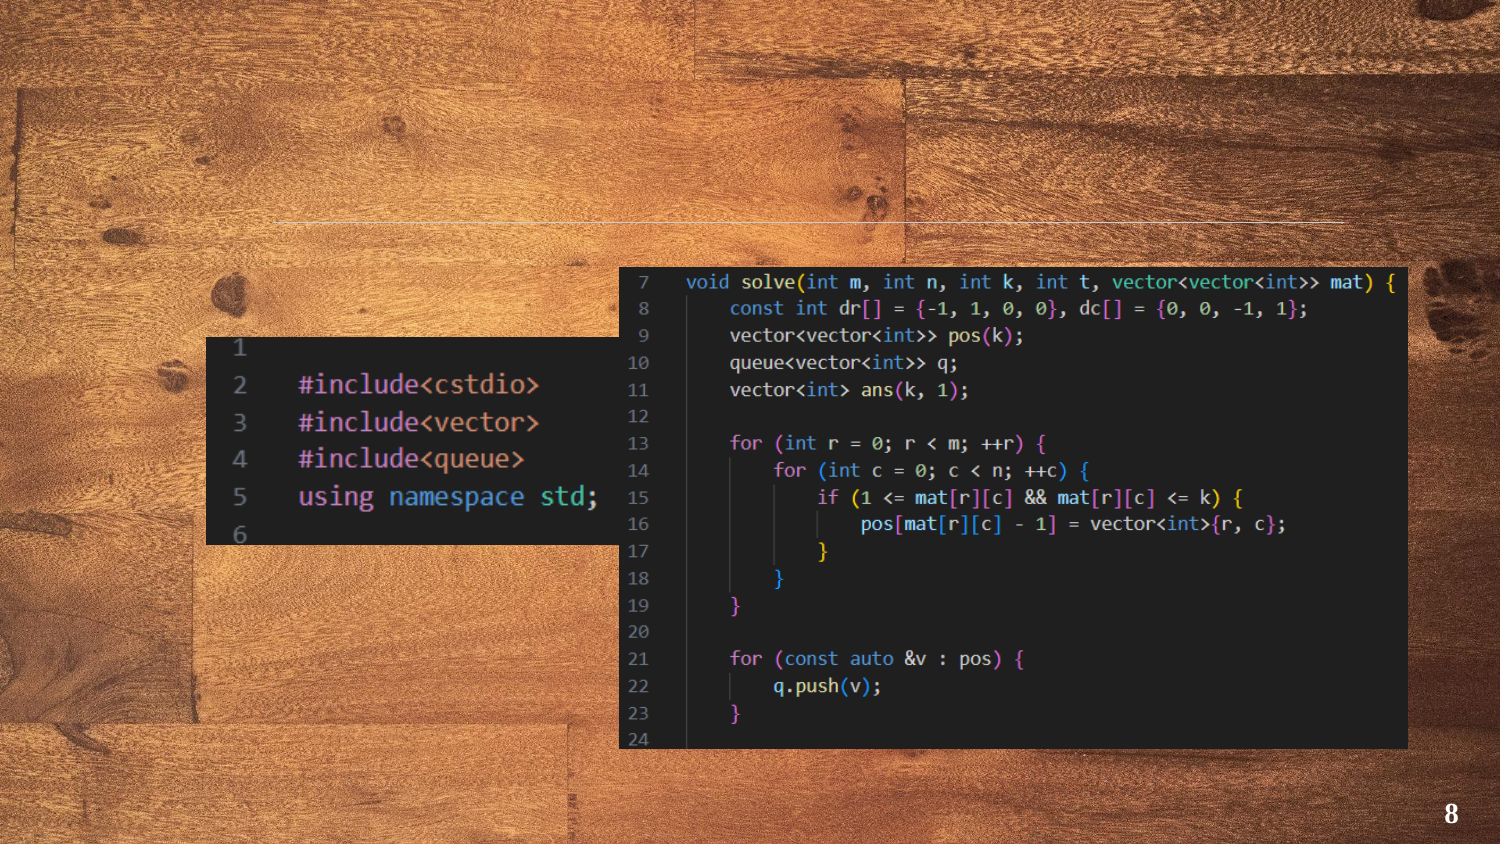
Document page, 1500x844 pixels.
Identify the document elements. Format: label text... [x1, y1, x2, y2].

slide_number 8 [1429, 779, 1500, 844]
title 範例程式 [255, 117, 1341, 233]
picture [206, 267, 1408, 749]
